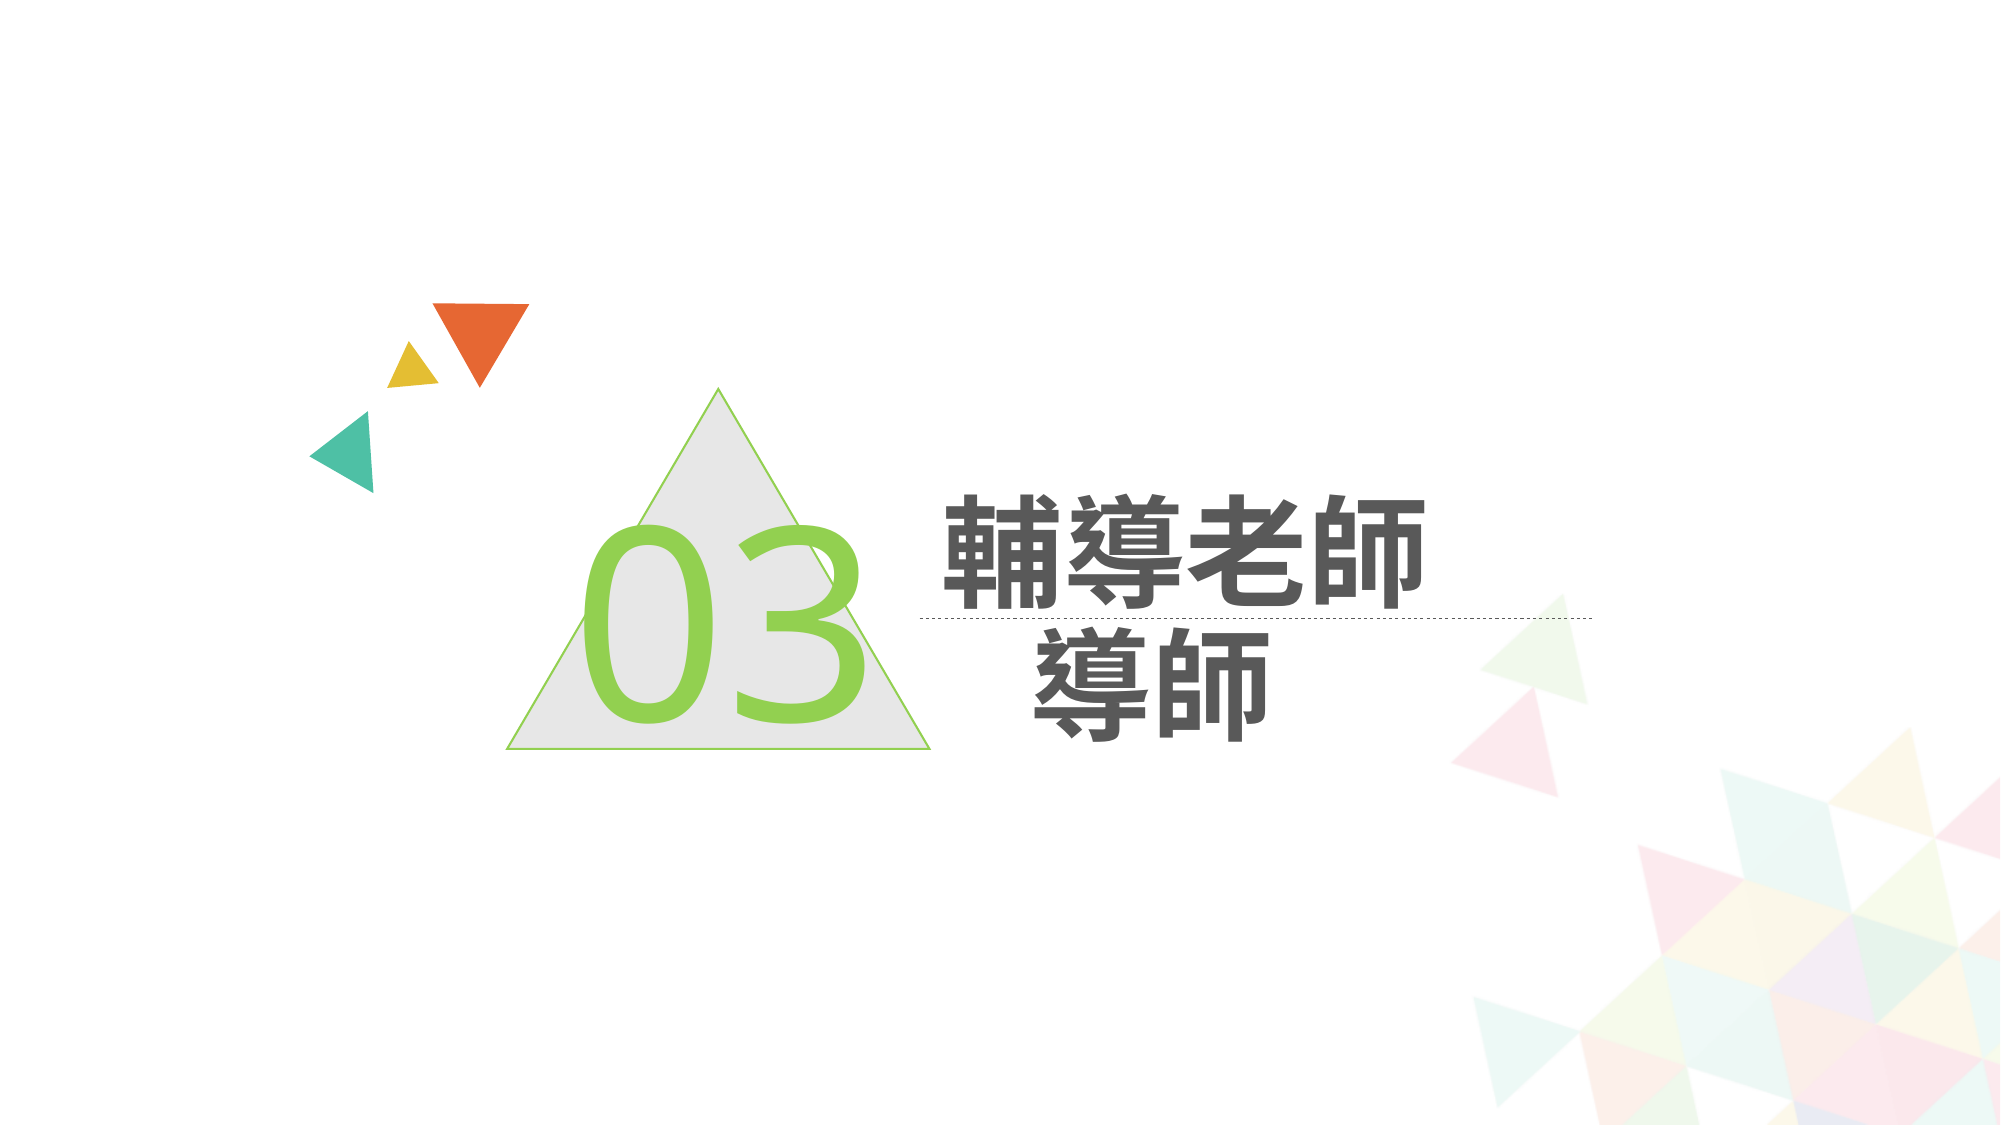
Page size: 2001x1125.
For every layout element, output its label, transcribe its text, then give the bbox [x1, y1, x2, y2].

text_box [687, 388, 750, 442]
text_box 導師 [1014, 602, 1372, 766]
text_box 輔導老師 [929, 464, 1482, 619]
text_box [507, 665, 556, 749]
text_box 03 [556, 442, 878, 787]
text_box [878, 661, 930, 749]
